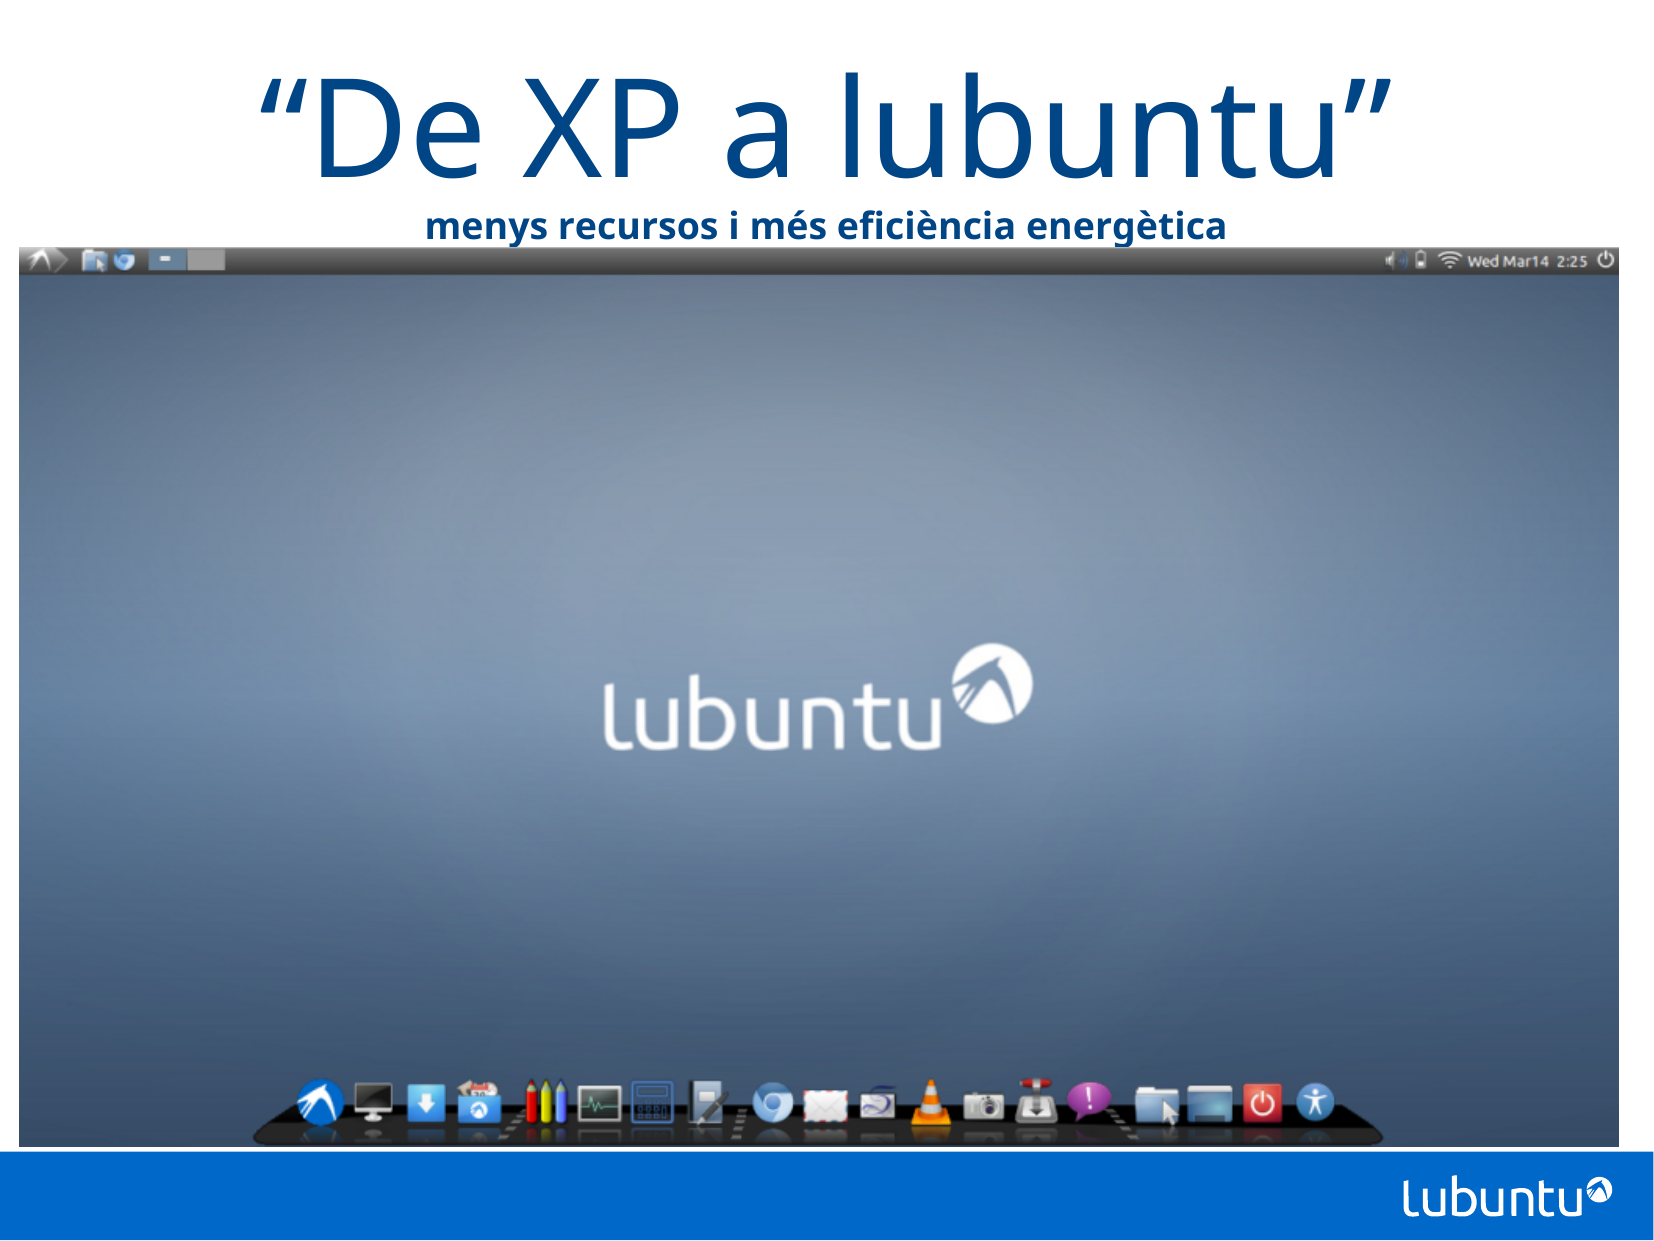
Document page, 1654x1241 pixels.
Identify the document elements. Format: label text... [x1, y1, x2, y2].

text_box 14.04 LTS Què us ofereix Lubuntu ? També molts altres estils. [354, 349, 1654, 1200]
picture [19, 247, 1619, 1147]
title “De XP a lubuntu” menys recursos i més eficiència energètica [82, 41, 1571, 247]
